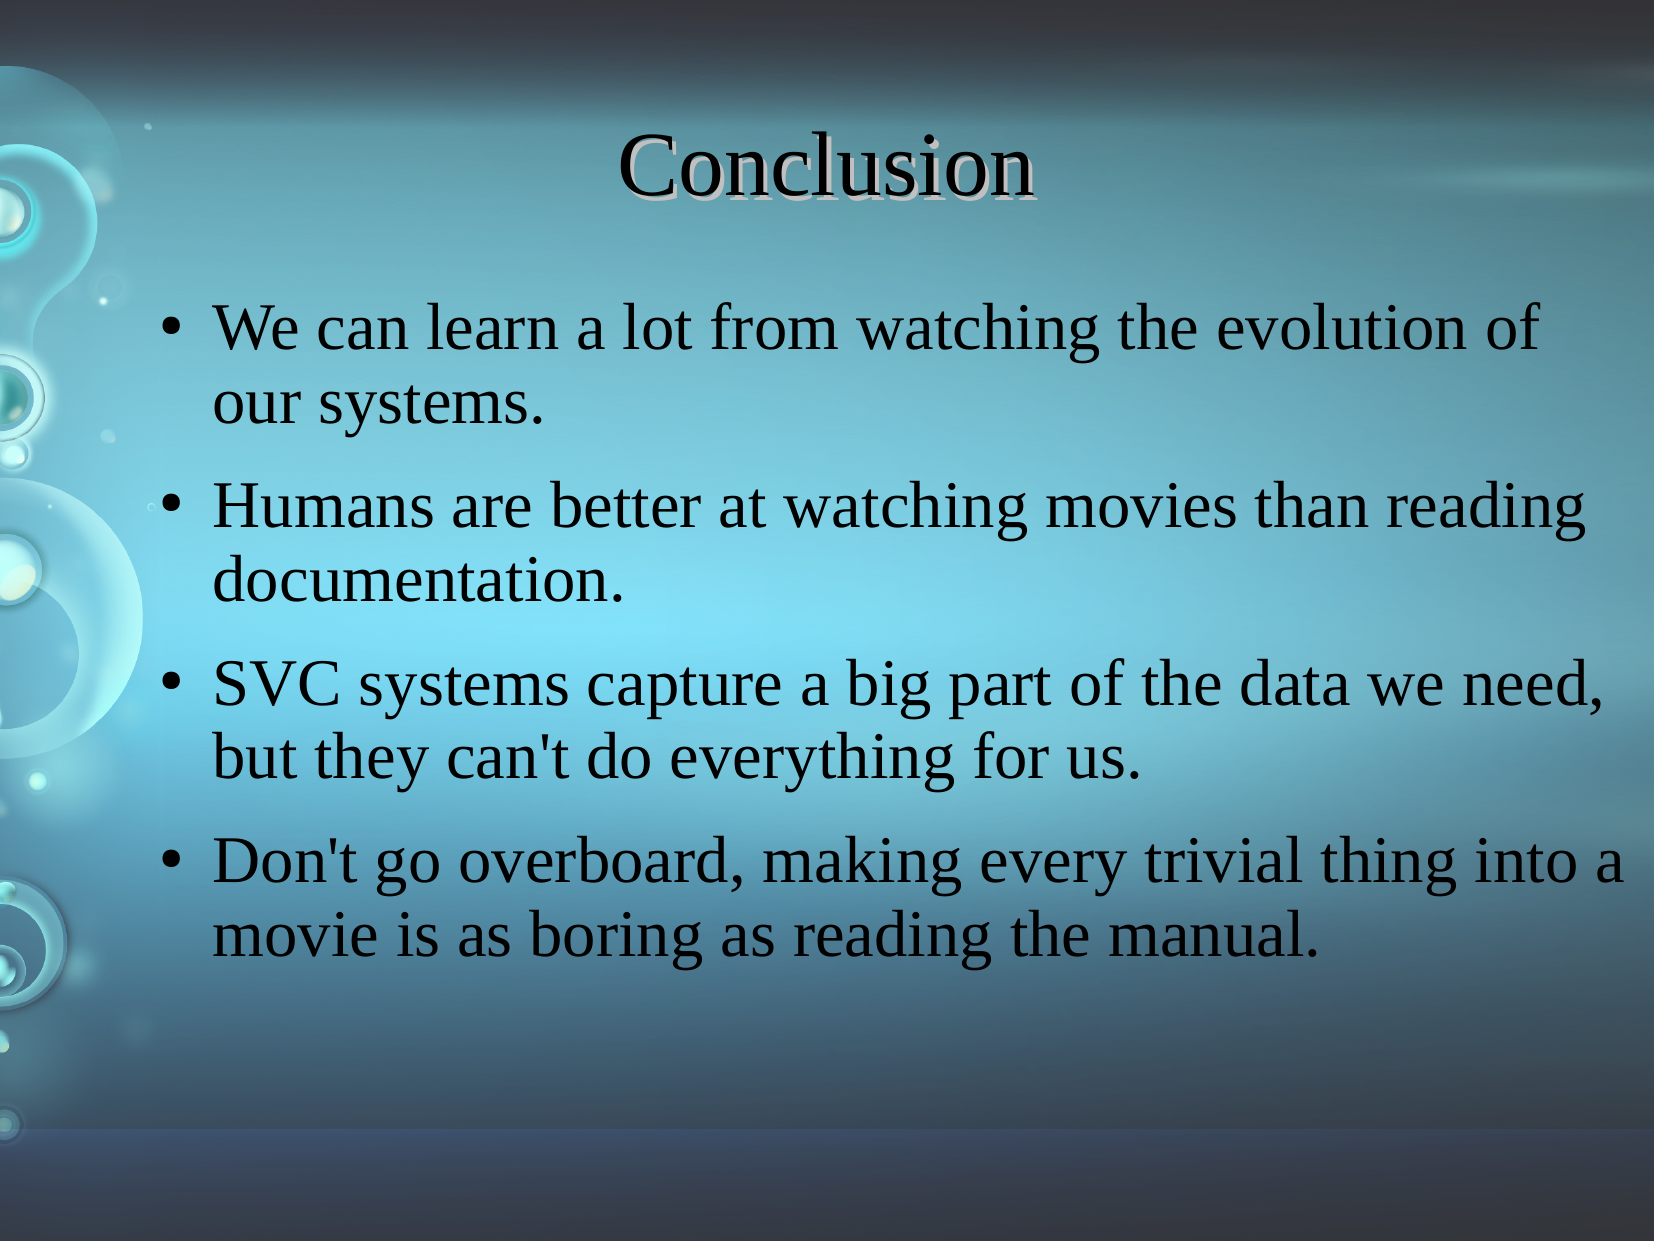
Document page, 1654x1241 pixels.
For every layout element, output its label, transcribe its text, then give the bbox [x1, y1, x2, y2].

title Conclusion [82, 61, 1571, 269]
list We can learn a lot from watching the evolution of our systems. Humans are better at watching movies than reading documentation. SVC systems capture a big part of the data we need, but they can't do everything for us. Don't go overboard, making every trivial thing into a movie is as boring as reading the manual. [141, 290, 1630, 1109]
